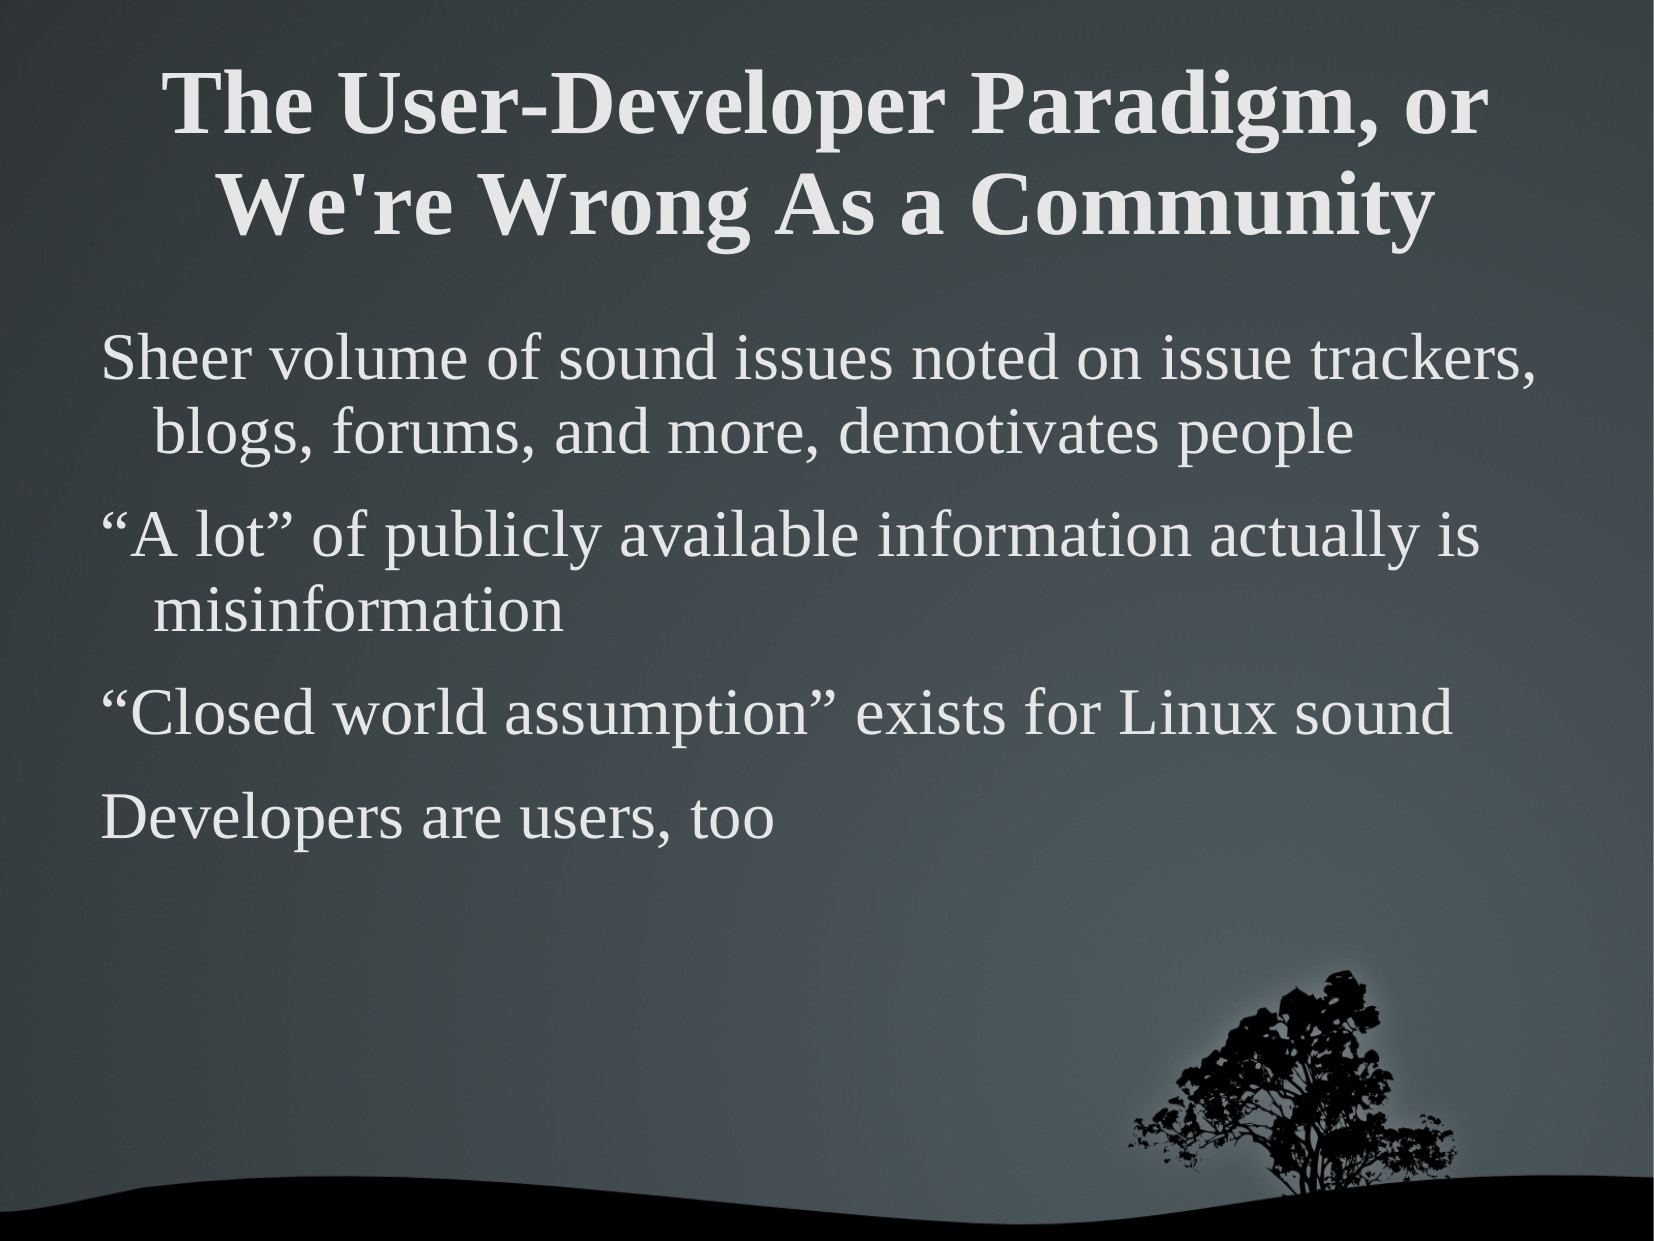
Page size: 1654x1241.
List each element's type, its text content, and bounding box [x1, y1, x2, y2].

list Sheer volume of sound issues noted on issue trackers, blogs, forums, and more, demotivates people “A lot” of publicly available information actually is misinformation “Closed world assumption” exists for Linux sound Developers are users, too [82, 319, 1571, 1124]
title The User-Developer Paradigm, or We're Wrong As a Community [82, 33, 1571, 273]
picture [0, 0, 1654, 1241]
